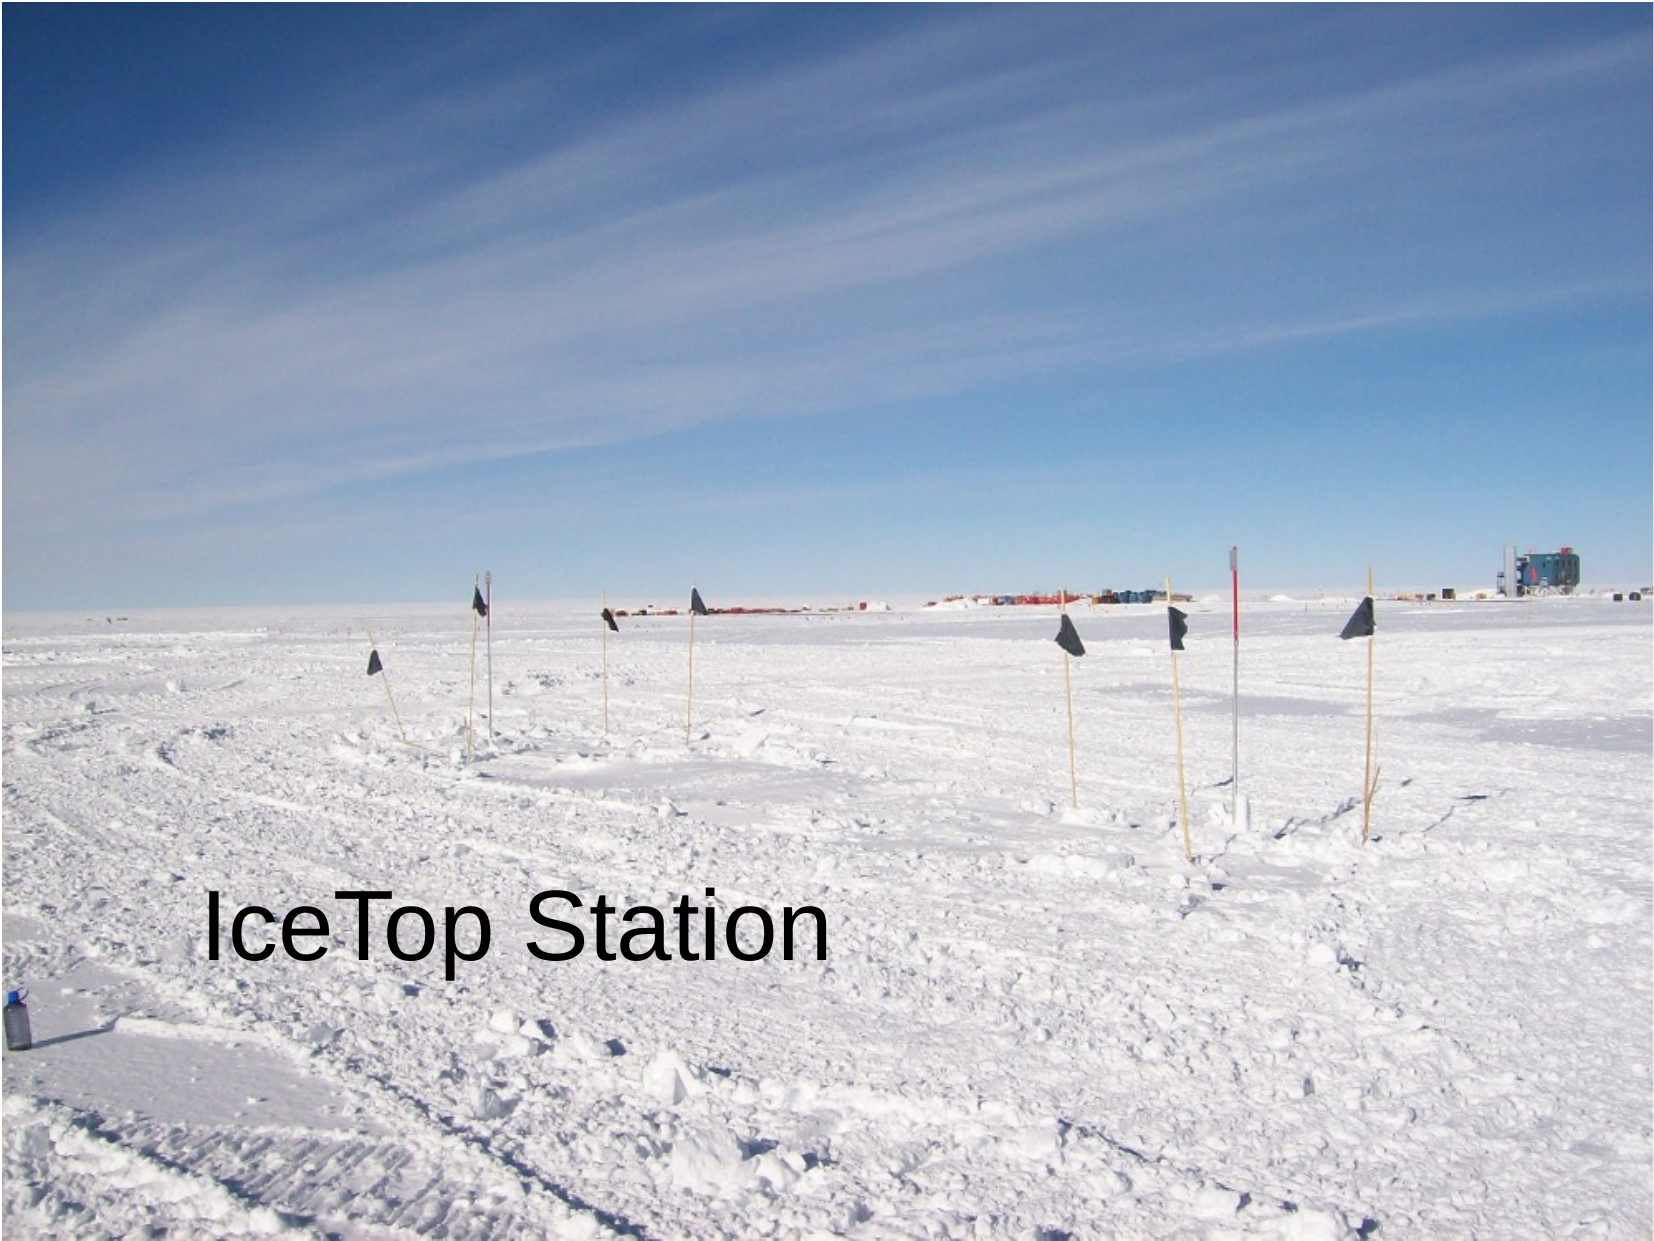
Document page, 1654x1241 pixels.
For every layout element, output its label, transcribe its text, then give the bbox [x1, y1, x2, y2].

text_box IceTop Station [181, 858, 853, 994]
picture [2, 2, 1654, 1241]
